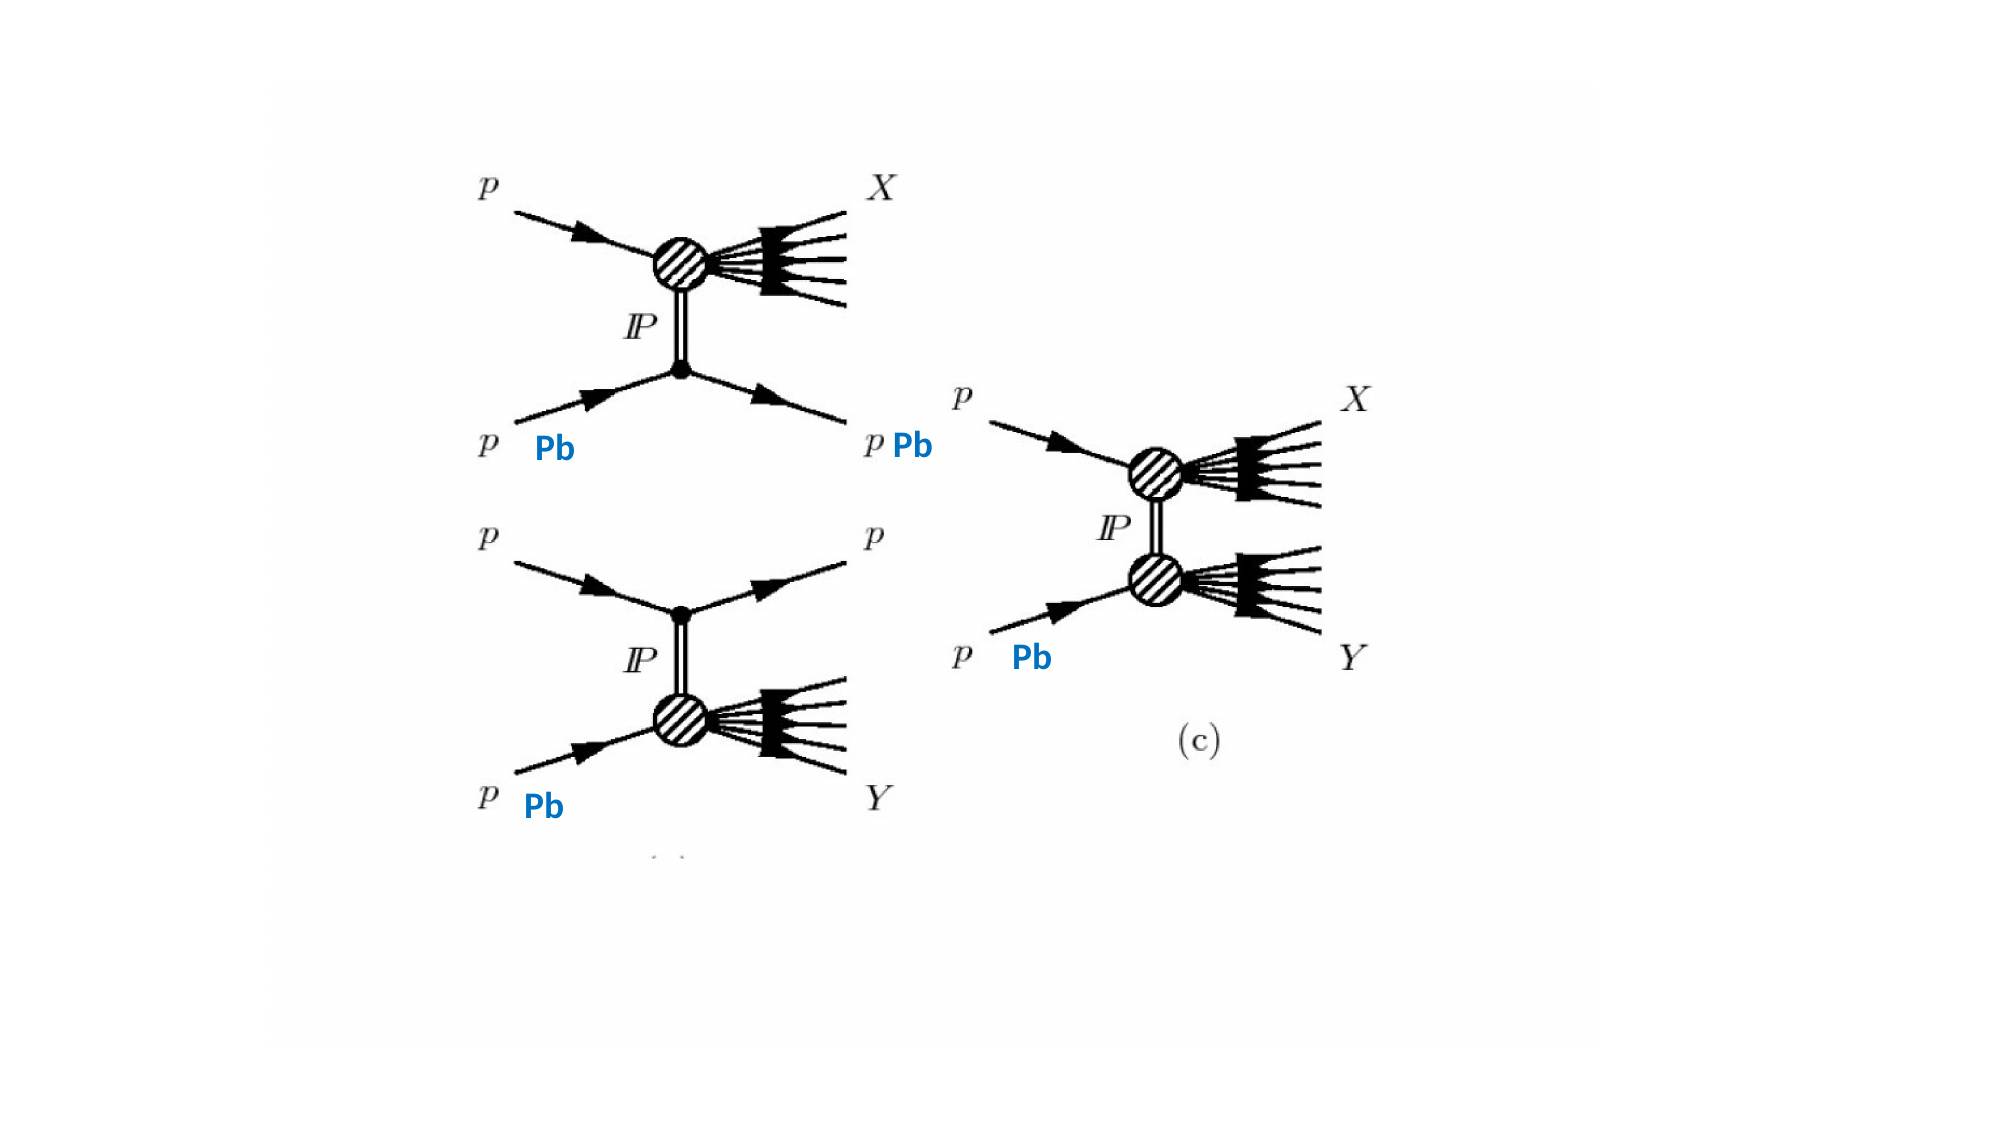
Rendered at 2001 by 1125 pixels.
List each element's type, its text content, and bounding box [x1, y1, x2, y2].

text_box Pb [509, 773, 589, 834]
text_box Pb [520, 415, 601, 477]
text_box Pb [997, 624, 1077, 686]
picture [268, 83, 1597, 1048]
text_box Pb [877, 412, 958, 474]
